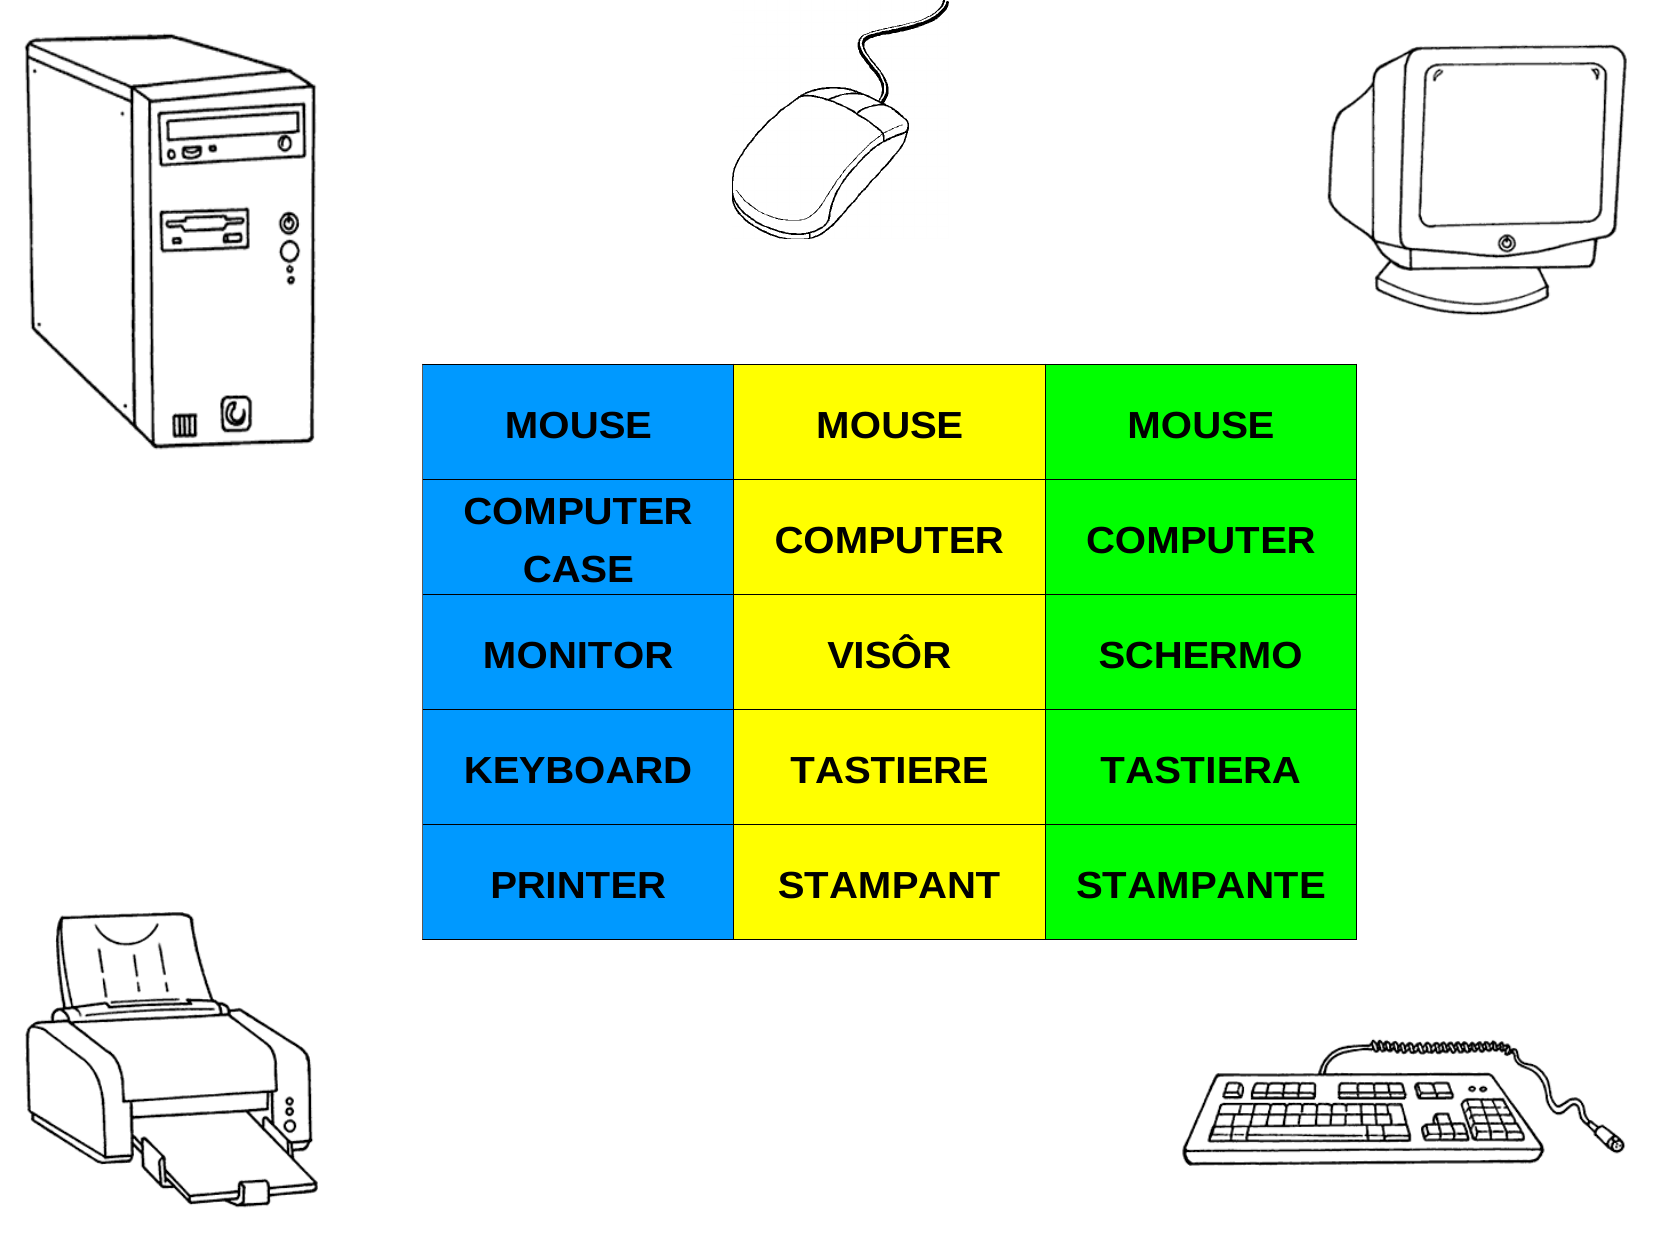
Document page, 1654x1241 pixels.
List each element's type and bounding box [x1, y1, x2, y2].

picture [15, 903, 334, 1219]
picture [732, 0, 949, 239]
picture [1318, 21, 1636, 337]
chart [422, 363, 1572, 1016]
picture [3, 19, 342, 457]
picture [1171, 1000, 1637, 1206]
